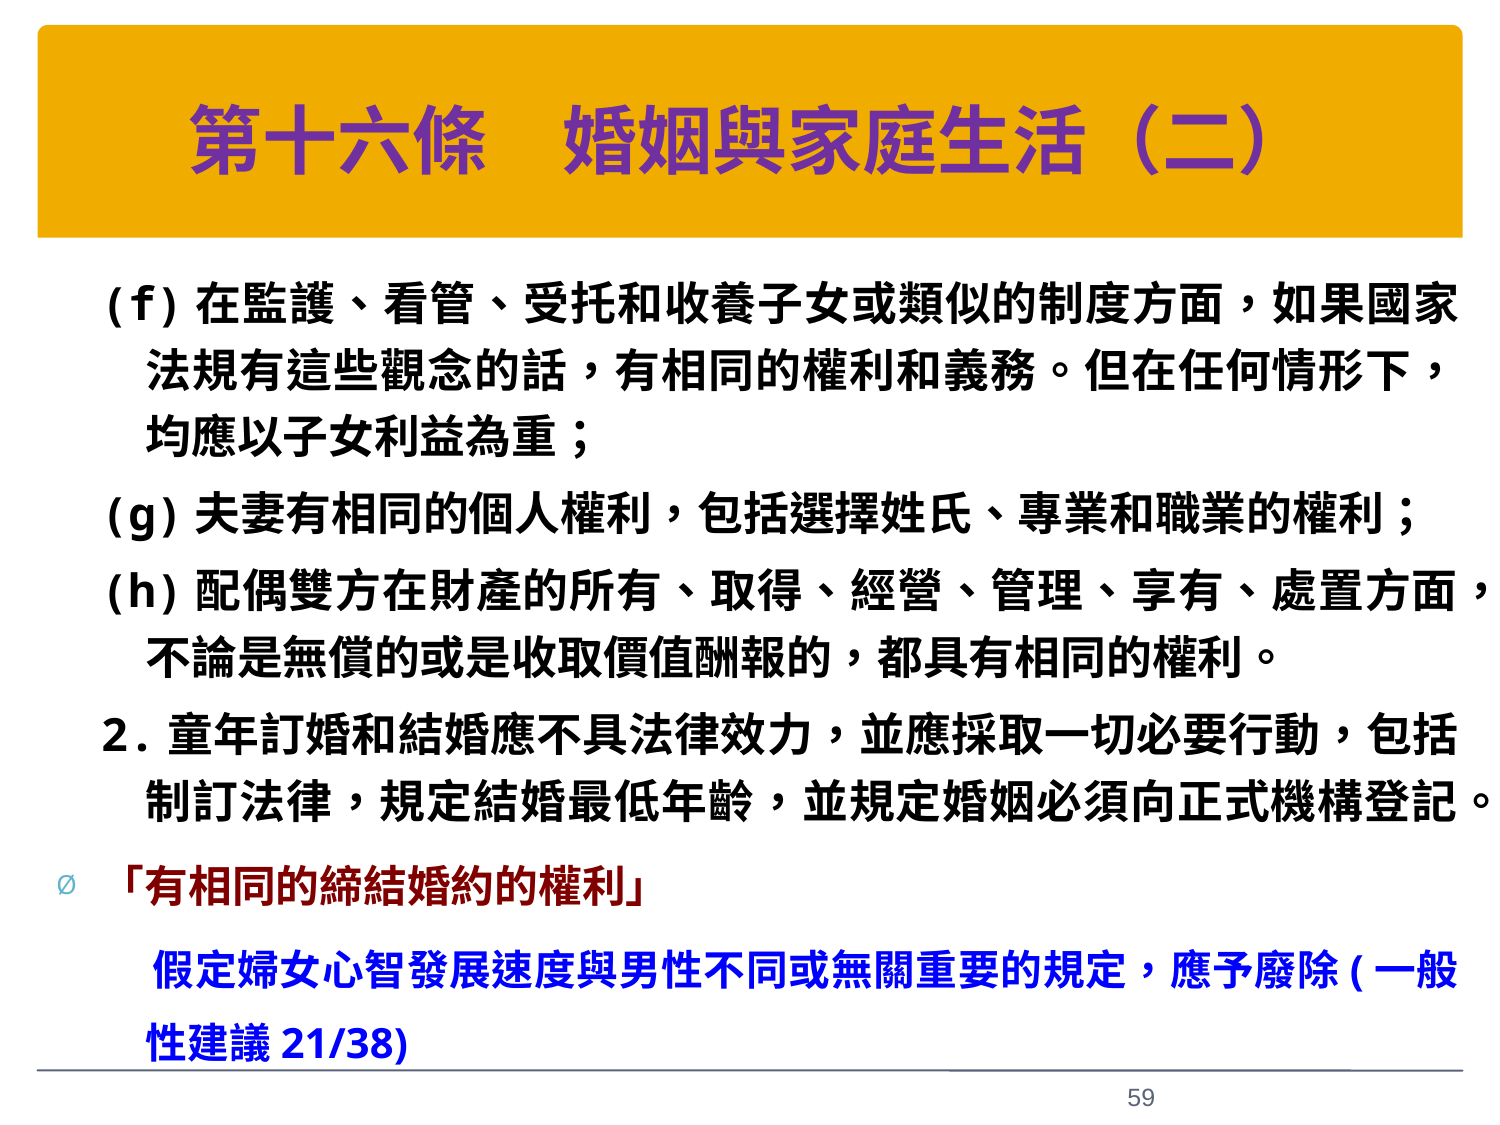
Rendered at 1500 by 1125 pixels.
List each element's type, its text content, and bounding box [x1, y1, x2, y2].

title 第十六條 婚姻與家庭生活（二） [50, 45, 1451, 233]
list (f)在監護、看管、受托和收養子女或類似的制度方面，如果國家法規有這些觀念的話，有相同的權利和義務。但在任何情形下，均應以子女利益為重； (g)夫妻有相同的個人權利，包括選擇姓氏、專業和職業的權利； (h)配偶雙方在財產的所有、取得、經營、管理、享有、處置方面，不論是無償的或是收取價值酬報的，都具有相同的權利。 2.童年訂婚和結婚應不具法律效力，並應採取一切必要行動，包括制訂法律，規定結婚最低年齡，並規定婚姻必須向正式機構登記。 「有相同的締結婚約的權利」 假定婦女心智發展速度與男性不同或無關重要的規定，應予廢除(一般性建議21/38) [41, 255, 1474, 1083]
text_box 59 [1112, 1069, 1463, 1123]
